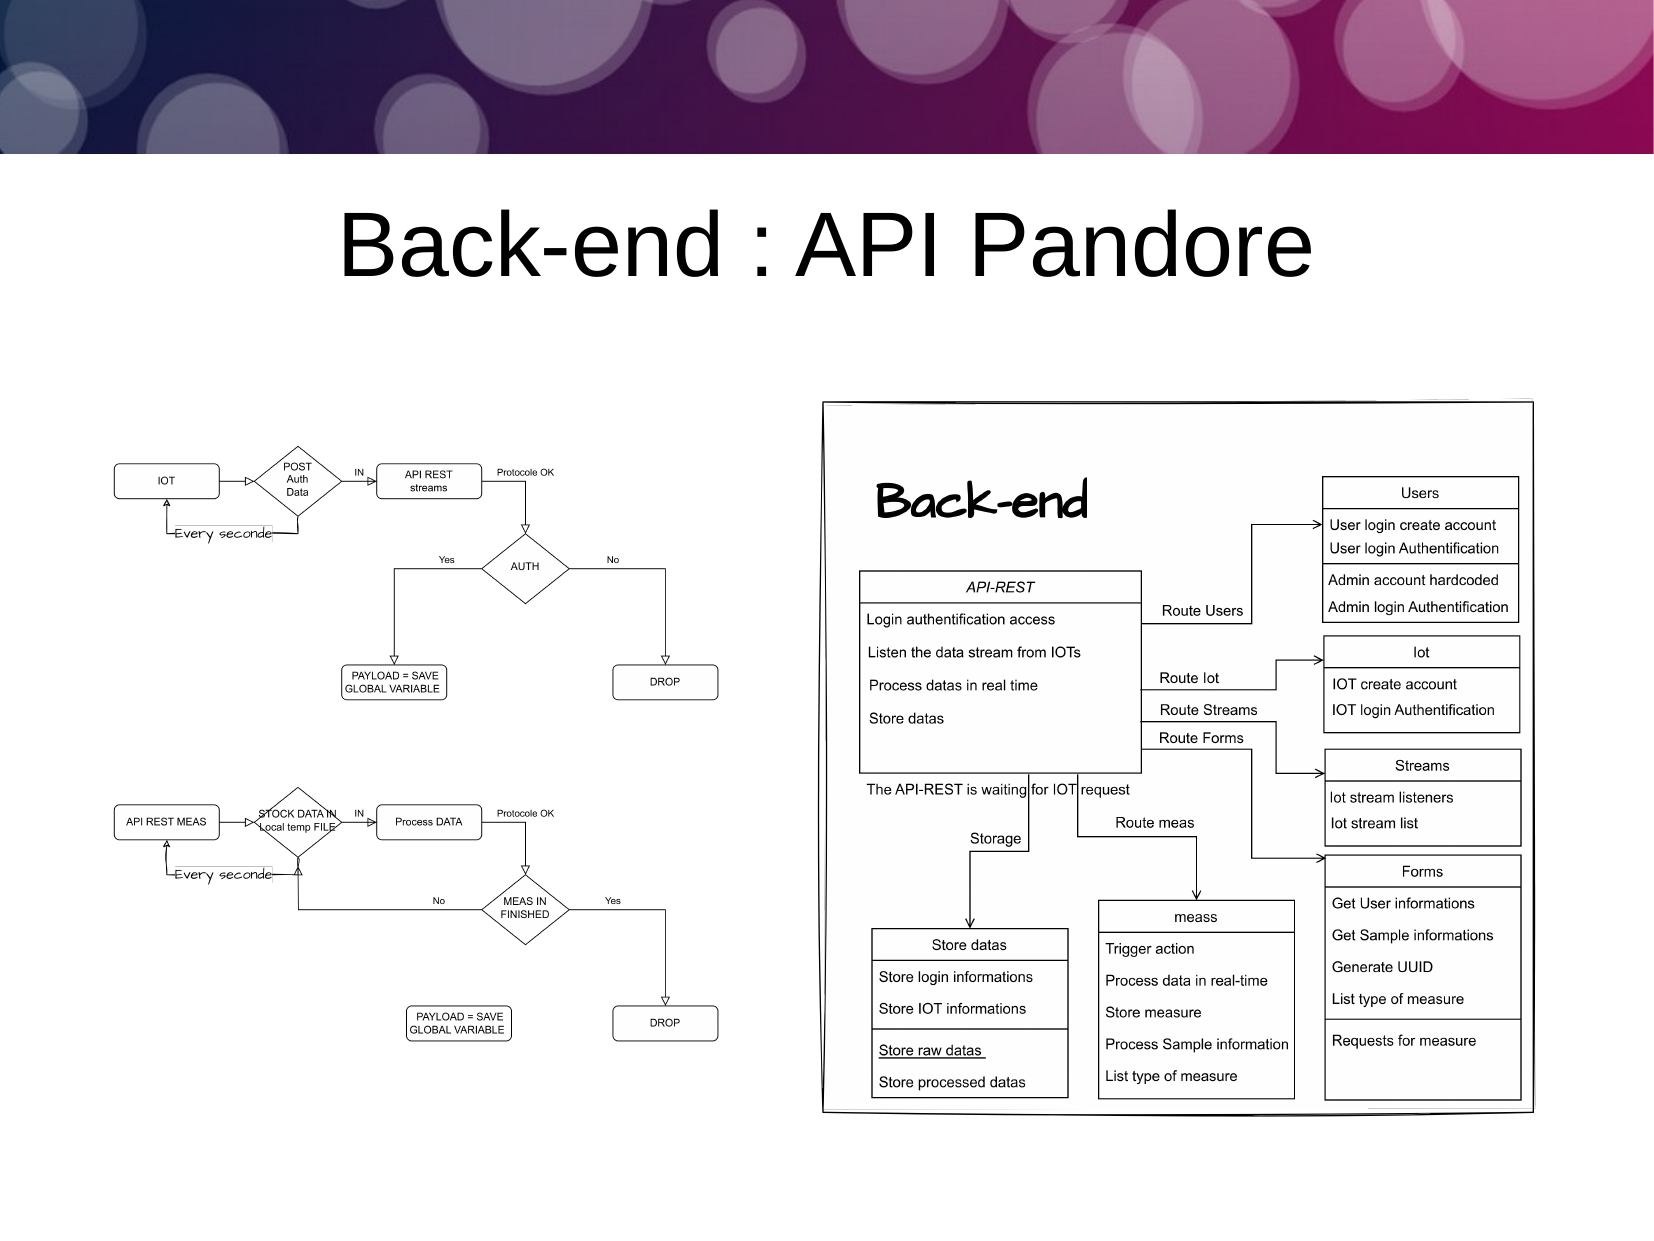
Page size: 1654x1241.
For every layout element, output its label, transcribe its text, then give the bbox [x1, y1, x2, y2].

picture [105, 437, 727, 1051]
picture [0, 0, 1654, 154]
title Back-end : API Pandore [82, 159, 1571, 331]
picture [810, 389, 1546, 1126]
